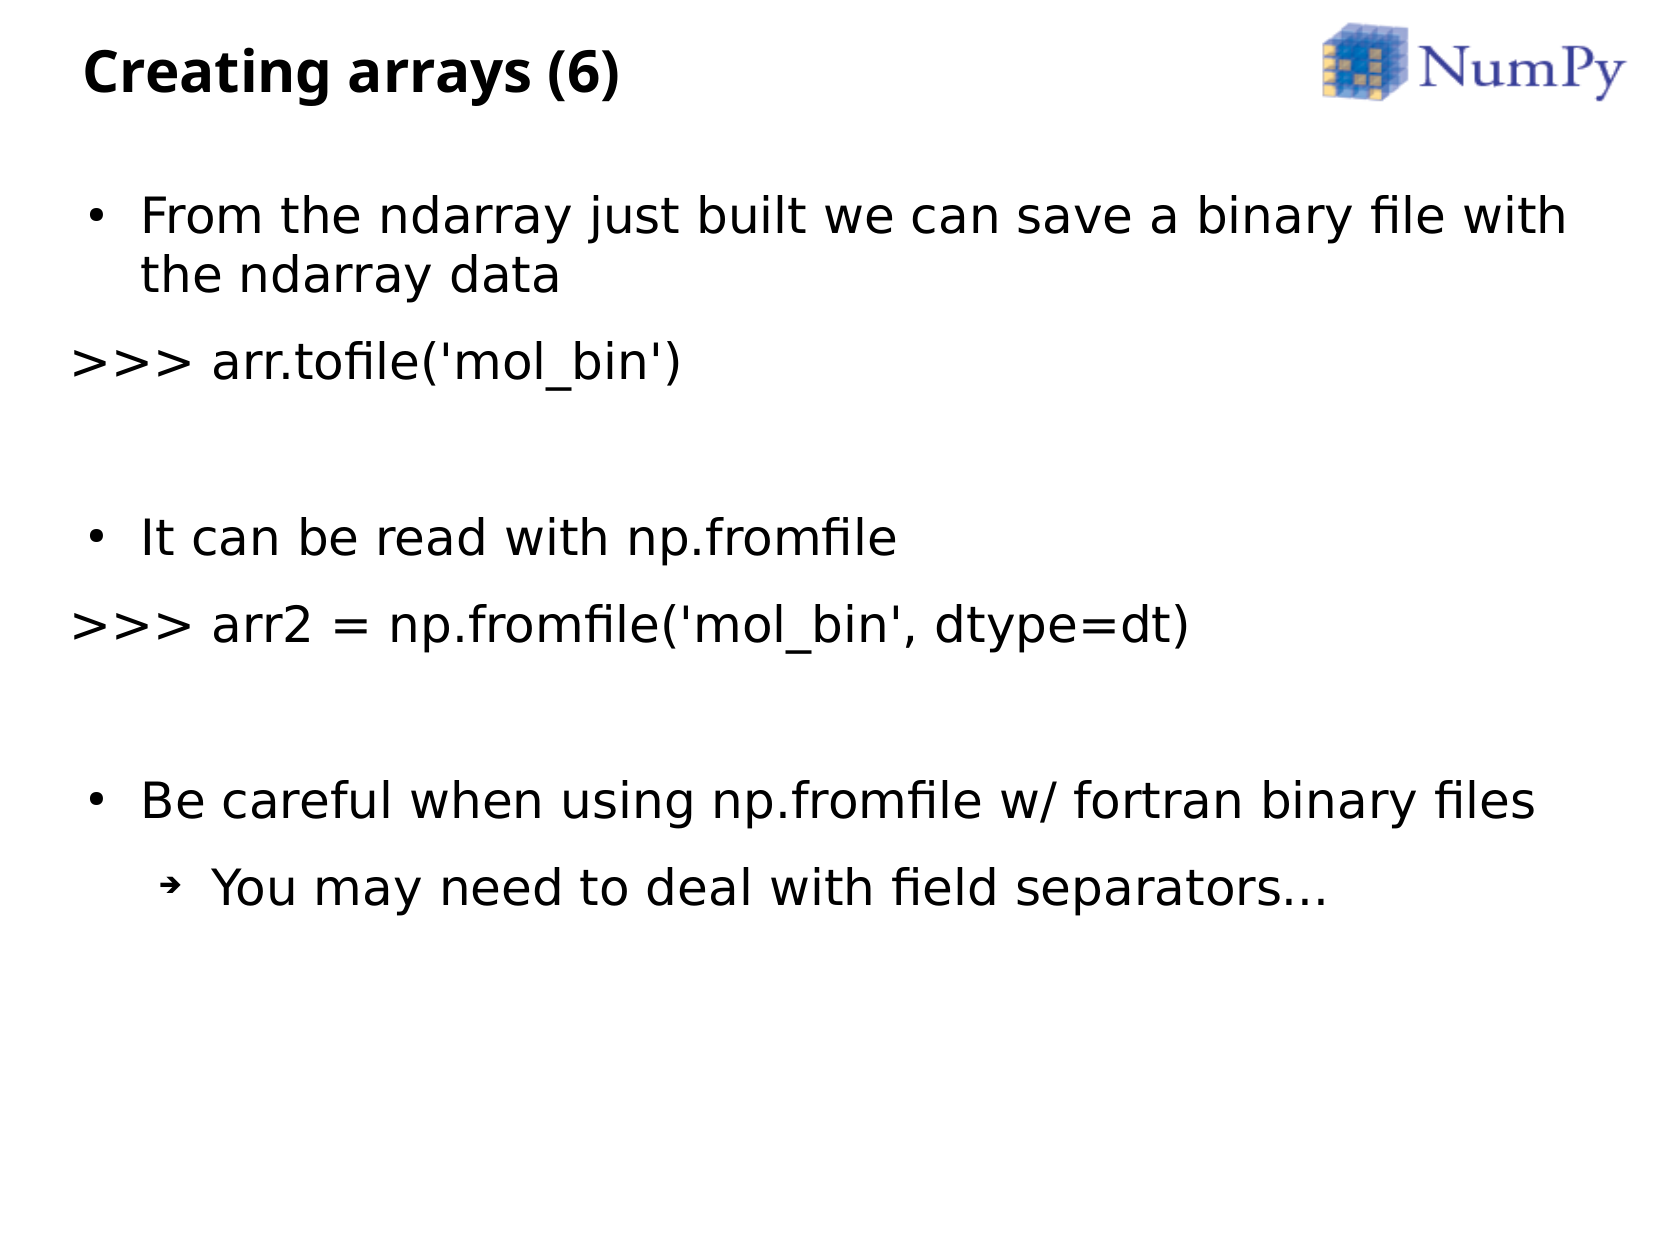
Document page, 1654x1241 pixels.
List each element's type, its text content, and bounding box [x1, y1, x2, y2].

list From the ndarray just built we can save a binary file with the ndarray data >>> arr.tofile('mol_bin') It can be read with np.fromfile >>> arr2 = np.fromfile('mol_bin', dtype=dt) Be careful when using np.fromfile w/ fortran binary files You may need to deal with field separators... [70, 187, 1613, 1206]
title Creating arrays (6) [82, 15, 1571, 125]
picture [1302, 13, 1635, 113]
